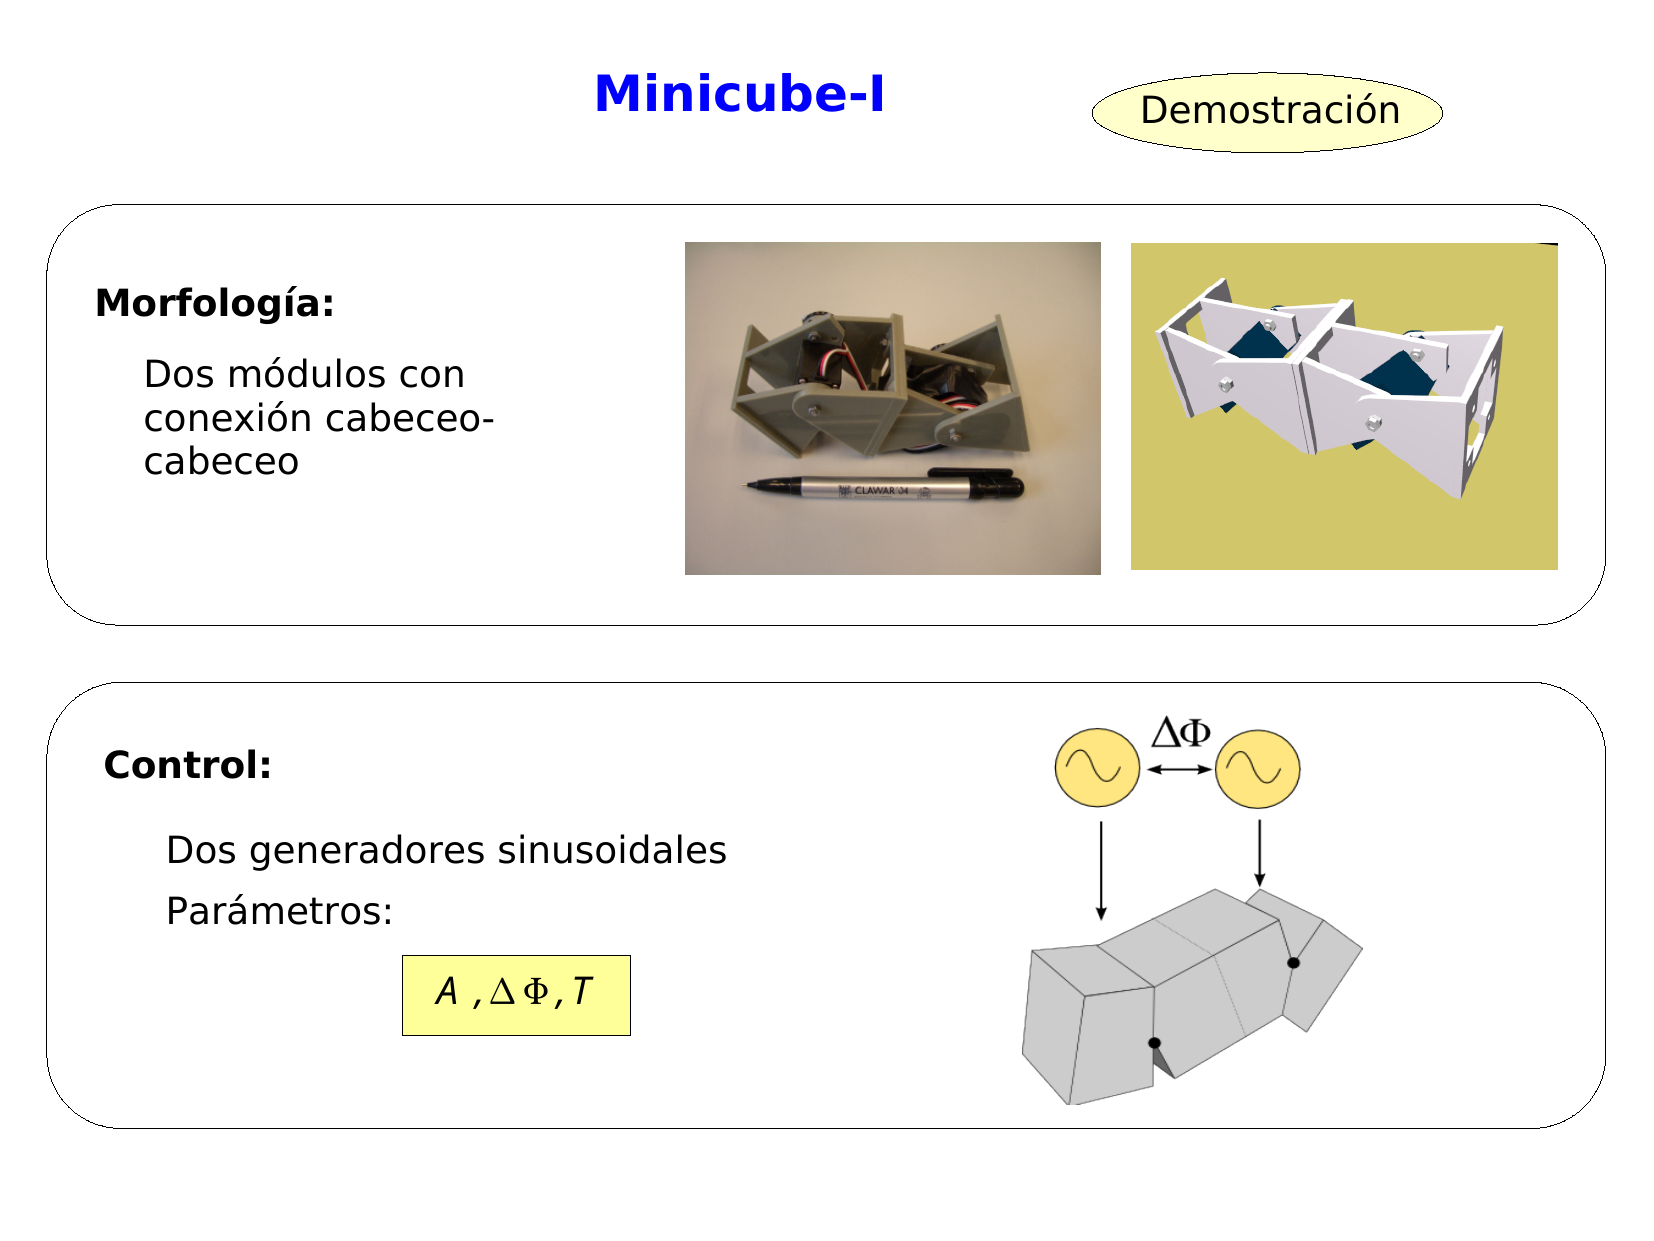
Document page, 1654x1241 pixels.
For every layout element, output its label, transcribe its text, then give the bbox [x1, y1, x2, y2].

text_box [1138, 140, 1397, 153]
text_box [1092, 89, 1125, 137]
chart [426, 968, 604, 1017]
text_box Demostración [1125, 81, 1412, 140]
picture [1131, 243, 1558, 570]
picture [1022, 715, 1363, 1105]
text_box Dos módulos con conexión cabeceo-cabeceo [128, 345, 660, 448]
text_box Morfología: [67, 274, 373, 333]
text_box [1161, 72, 1374, 81]
text_box Dos generadores sinusoidales Parámetros: [138, 821, 745, 941]
picture [685, 242, 1101, 575]
text_box [1412, 90, 1443, 136]
text_box Minicube-I [578, 57, 897, 131]
text_box [402, 955, 631, 1036]
text_box Control: [76, 736, 298, 795]
